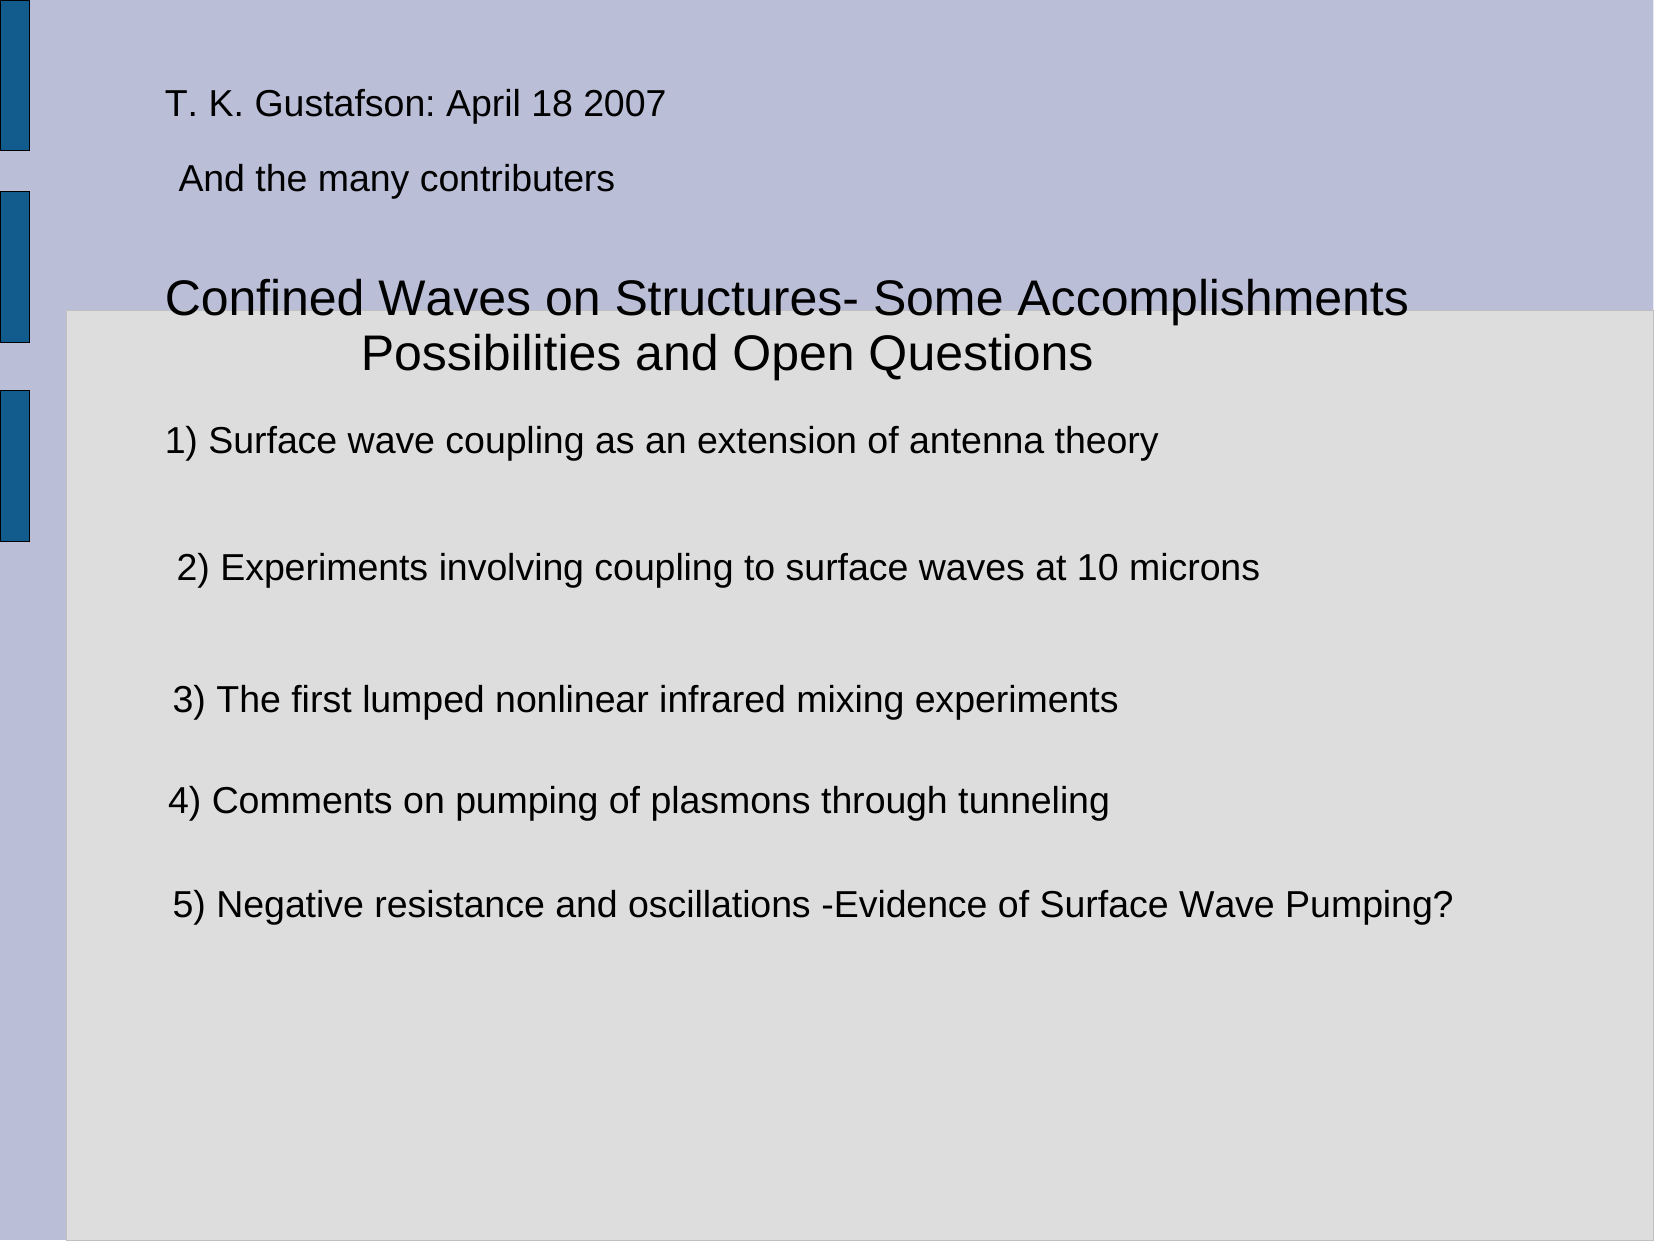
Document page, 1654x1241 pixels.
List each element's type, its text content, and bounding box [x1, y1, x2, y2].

text_box And the many contributers [163, 150, 631, 207]
text_box 1) Surface wave coupling as an extension of antenna theory [150, 412, 1173, 470]
text_box T. K. Gustafson: April 18 2007 [150, 75, 682, 132]
text_box Confined Waves on Structures- Some Accomplishments Possibilities and Open Questions [150, 262, 1425, 389]
text_box 2) Experiments involving coupling to surface waves at 10 microns [161, 538, 1275, 596]
text_box 5) Negative resistance and oscillations -Evidence of Surface Wave Pumping? [157, 876, 1469, 933]
text_box 3) The first lumped nonlinear infrared mixing experiments [157, 671, 1145, 729]
text_box 4) Comments on pumping of plasmons through tunneling [153, 771, 1126, 829]
